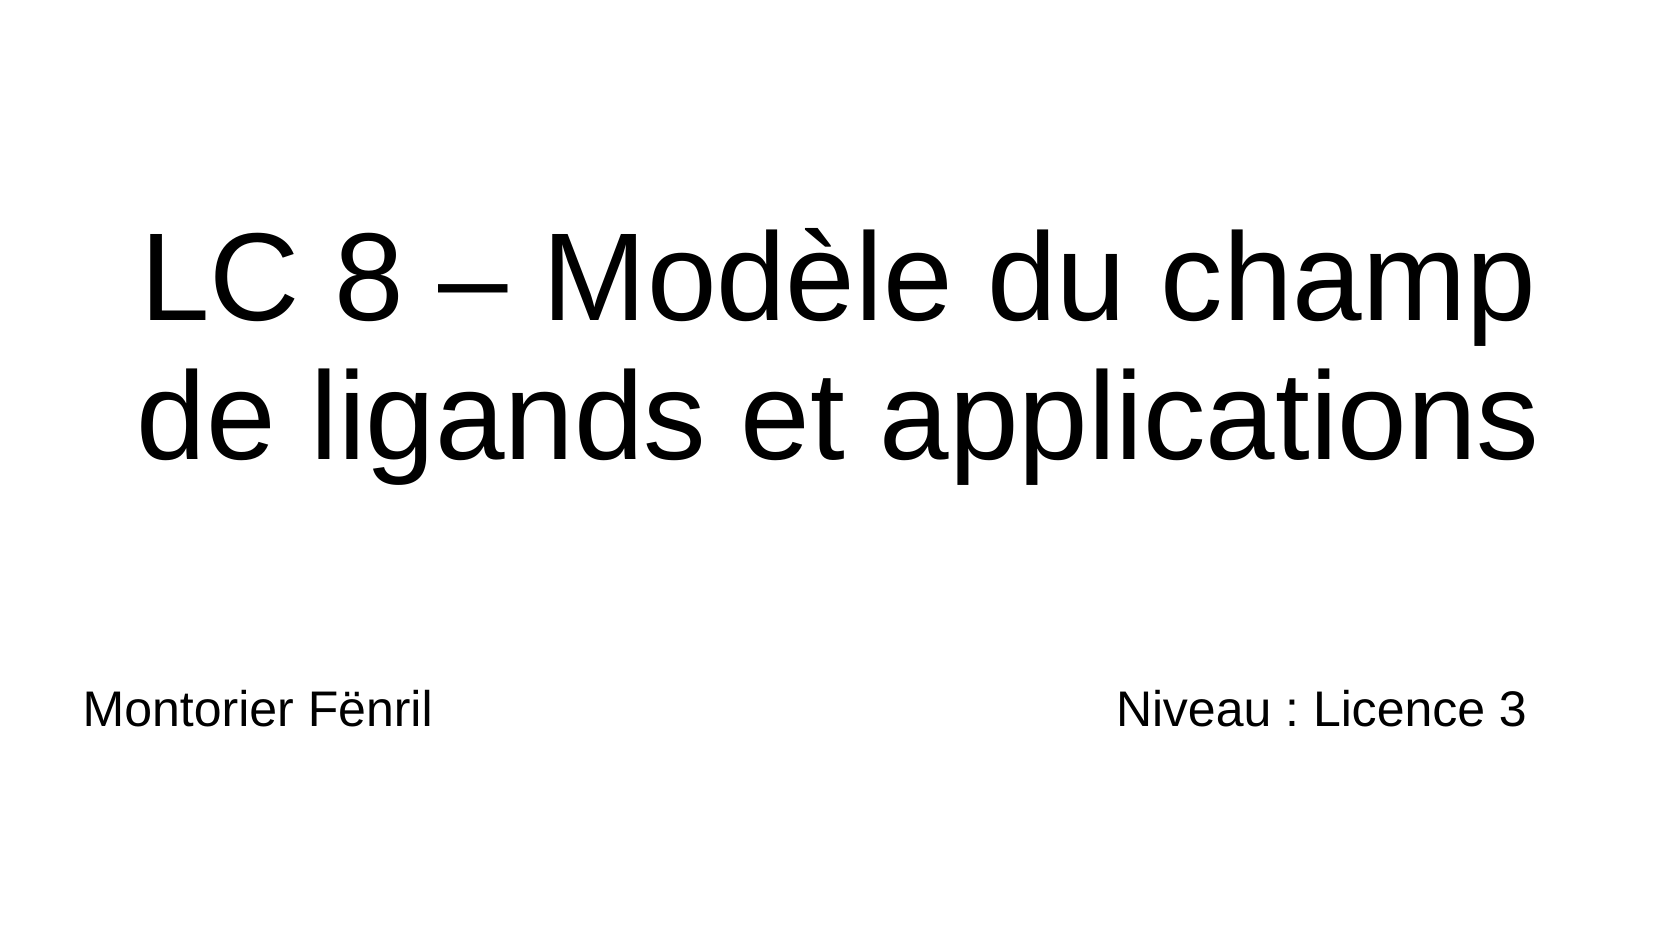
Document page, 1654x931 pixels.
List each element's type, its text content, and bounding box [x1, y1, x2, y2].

title LC 8 – Modèle du champ de ligands et applications [94, 136, 1583, 557]
subtitle Montorier Fënril Niveau : Licence 3 [82, 661, 1571, 758]
